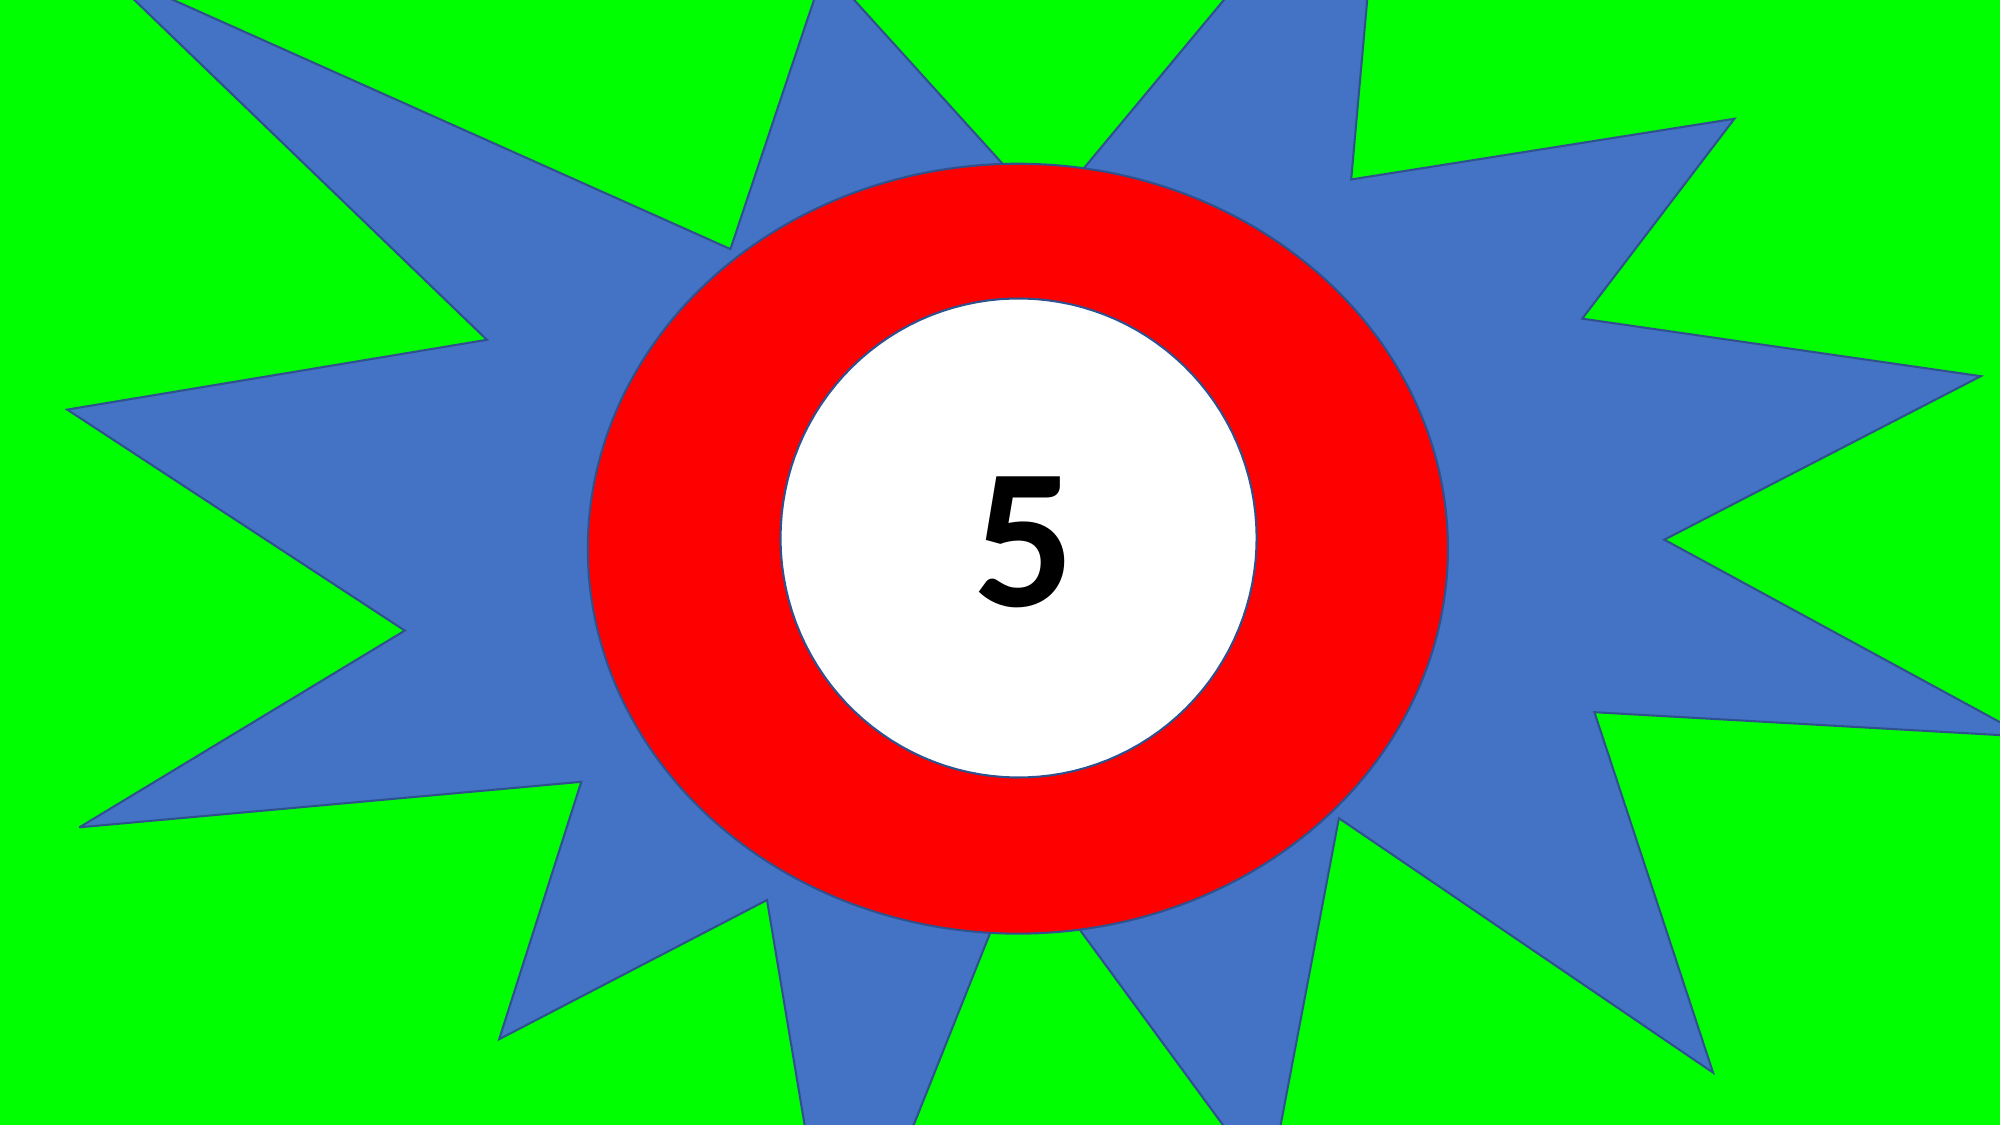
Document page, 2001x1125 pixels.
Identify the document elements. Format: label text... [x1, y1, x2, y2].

text_box [67, 0, 2000, 1125]
text_box 5 [958, 398, 1276, 657]
